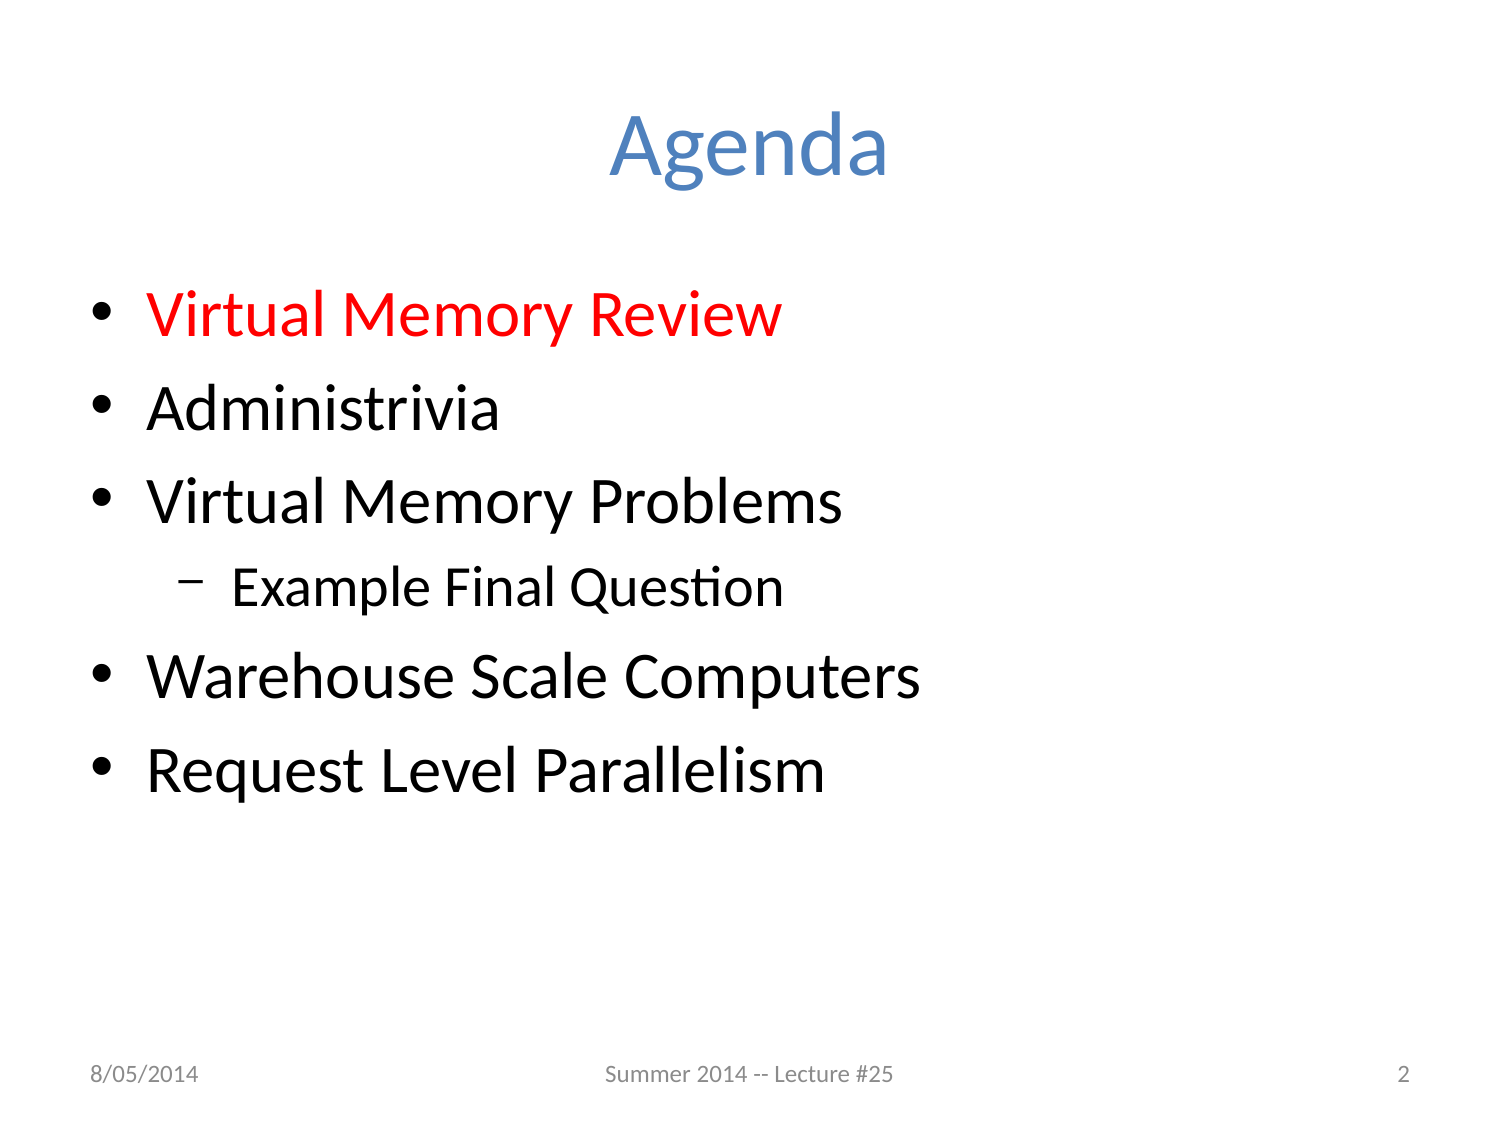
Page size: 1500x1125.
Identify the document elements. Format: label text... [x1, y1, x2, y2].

title Agenda [75, 45, 1425, 233]
list Virtual Memory Review Administrivia Virtual Memory Problems Example Final Question Warehouse Scale Computers Request Level Parallelism [75, 262, 1425, 1073]
footer Summer 2014 -- Lecture #25 [512, 1042, 988, 1103]
slide_number 8/05/2014 [75, 1042, 425, 1103]
slide_number <number> [1074, 1042, 1425, 1103]
